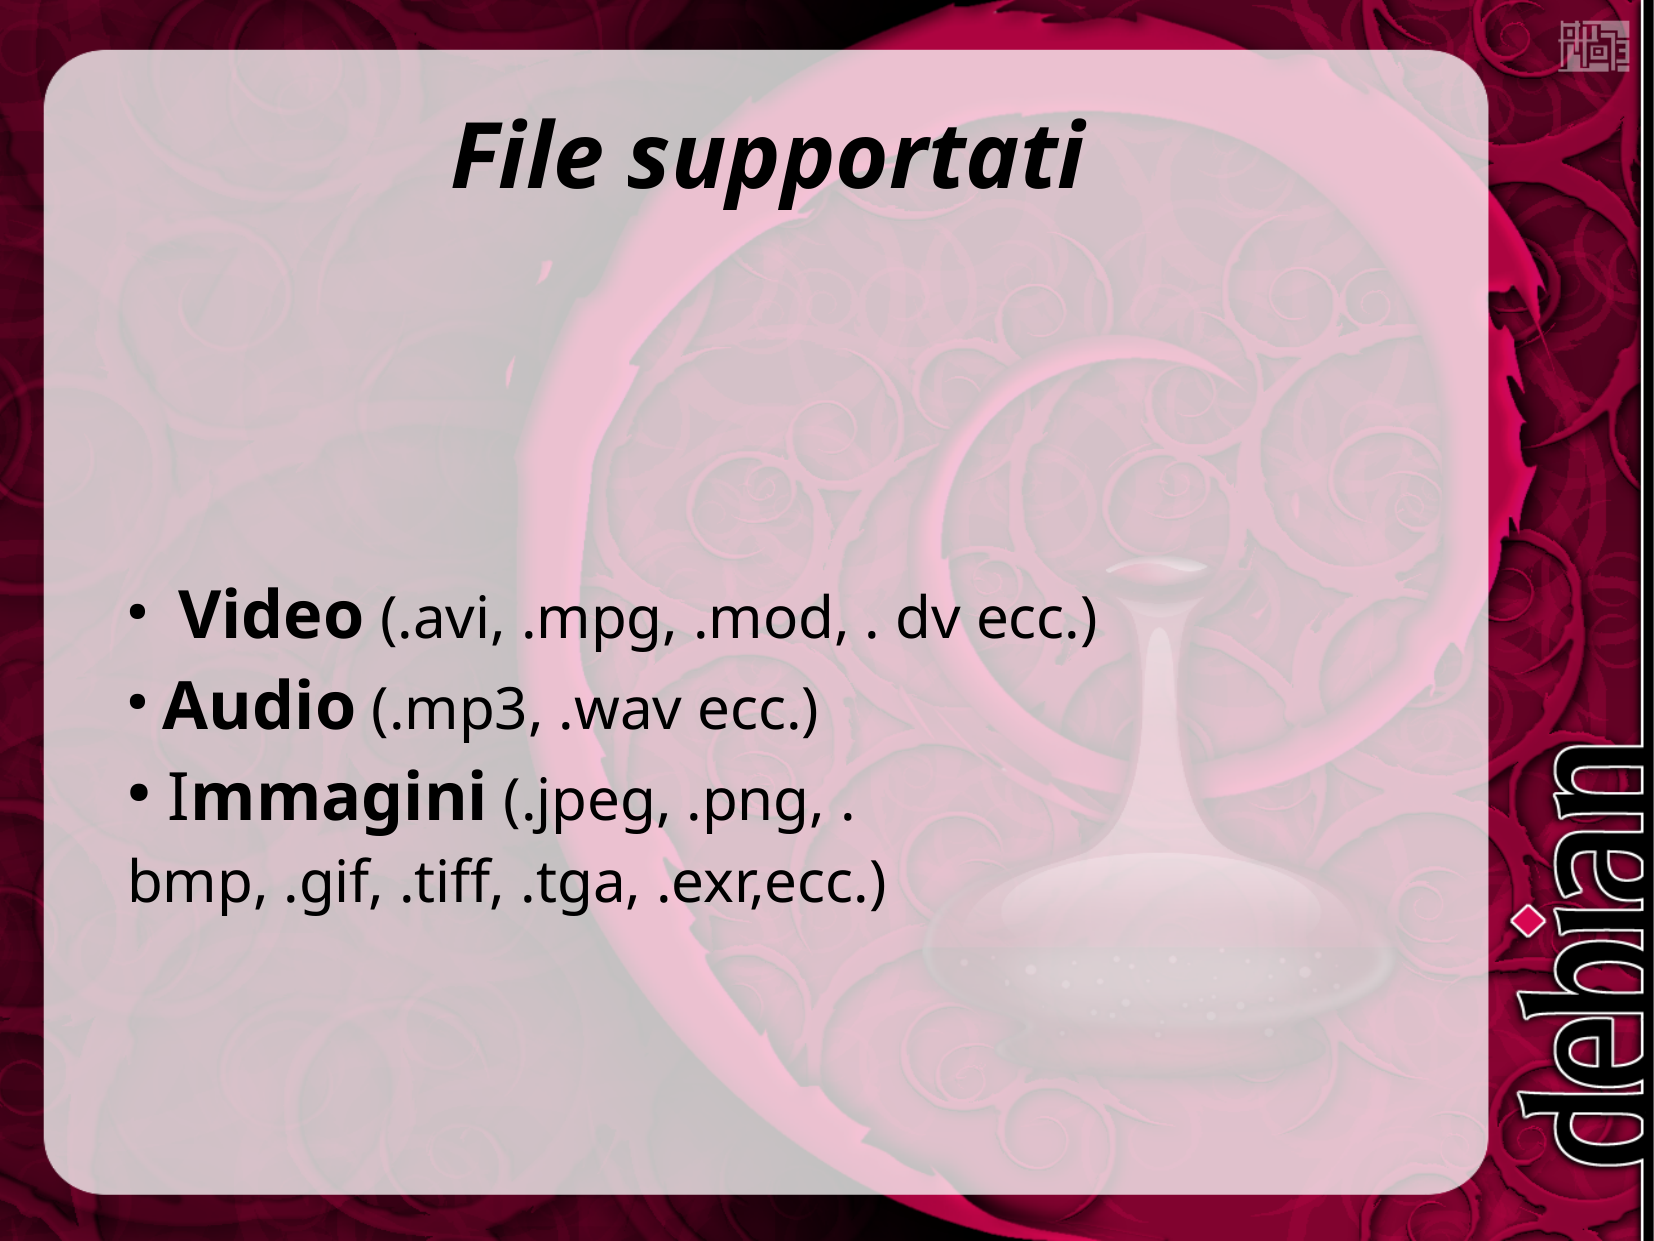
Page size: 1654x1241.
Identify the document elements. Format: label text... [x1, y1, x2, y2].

picture [0, 0, 1654, 1241]
title File supportati [59, 56, 1477, 250]
subtitle Video (.avi, .mpg, .mod, . dv ecc.) Audio (.mp3, .wav ecc.) Immagini (.jpeg, .png, . bmp, .gif, .tiff, .tga, .exr,ecc.) [127, 341, 1515, 1146]
